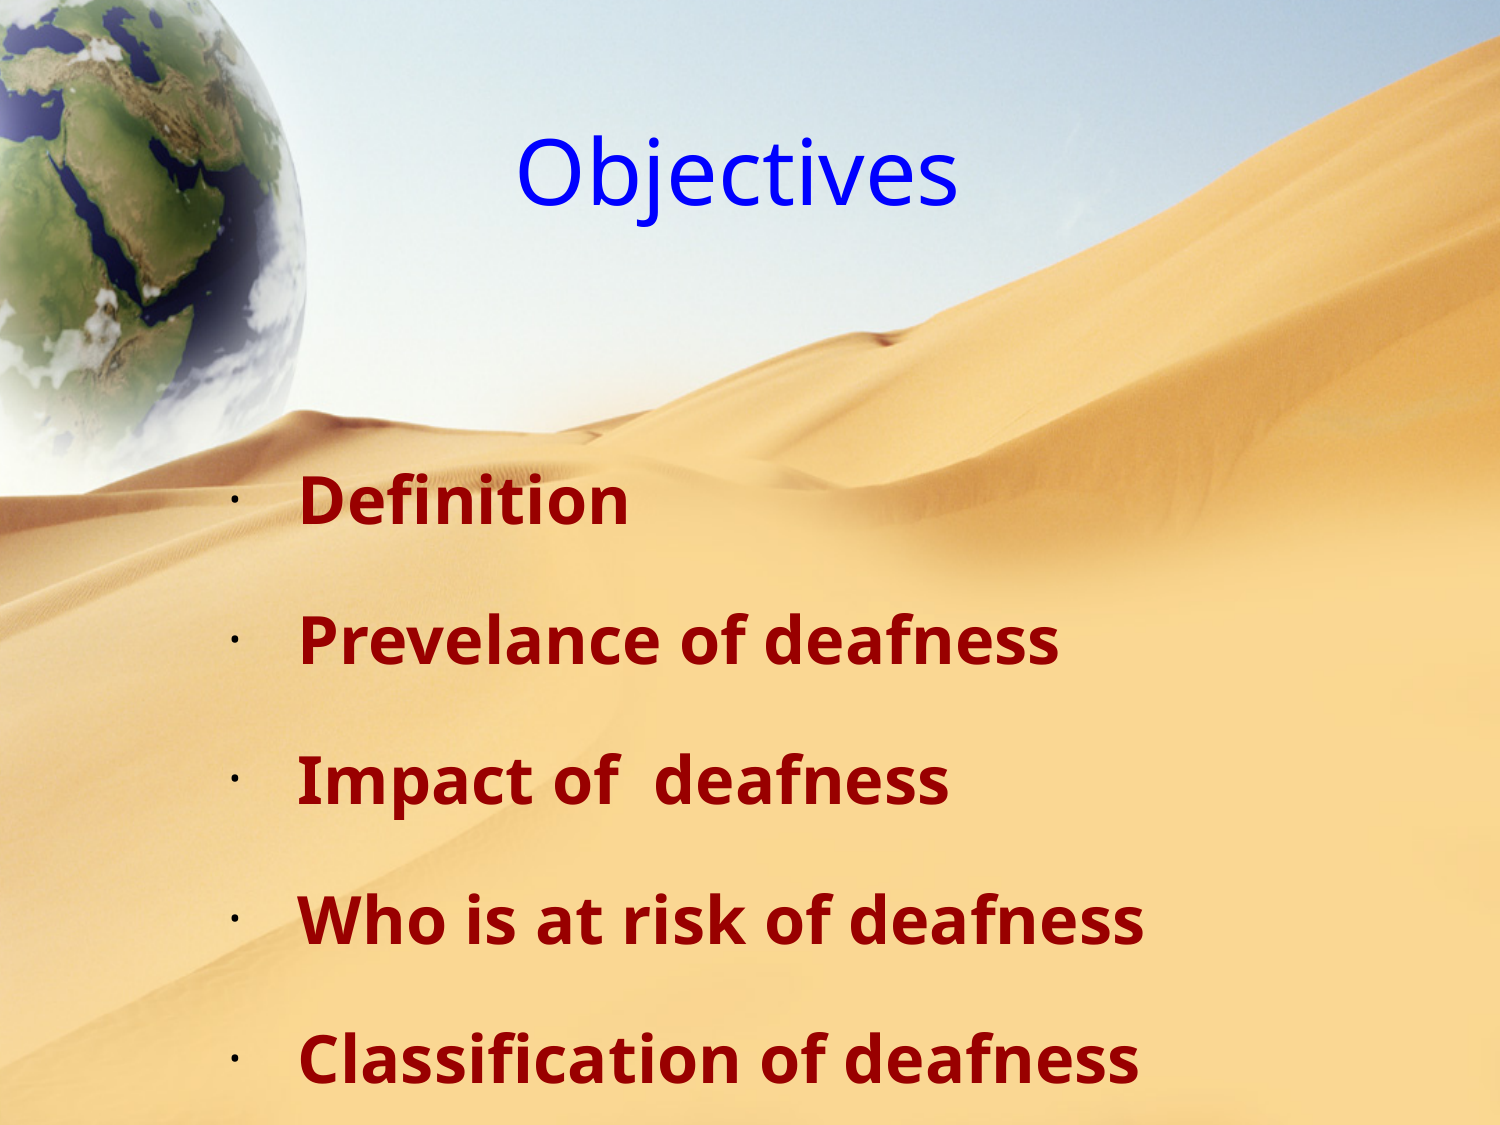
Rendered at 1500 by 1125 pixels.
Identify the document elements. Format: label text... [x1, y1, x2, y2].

text_box Objectives [112, 99, 1388, 288]
picture [0, 0, 1500, 1125]
text_box Definition Prevelance of deafness Impact of deafness Who is at risk of deafness Classification of deafness Atiologies of conductive deafness Atiologies of sensorineural deafness Exmination of patient with deafness Investigation of patient with deafness Management of deafness [214, 437, 1356, 1125]
